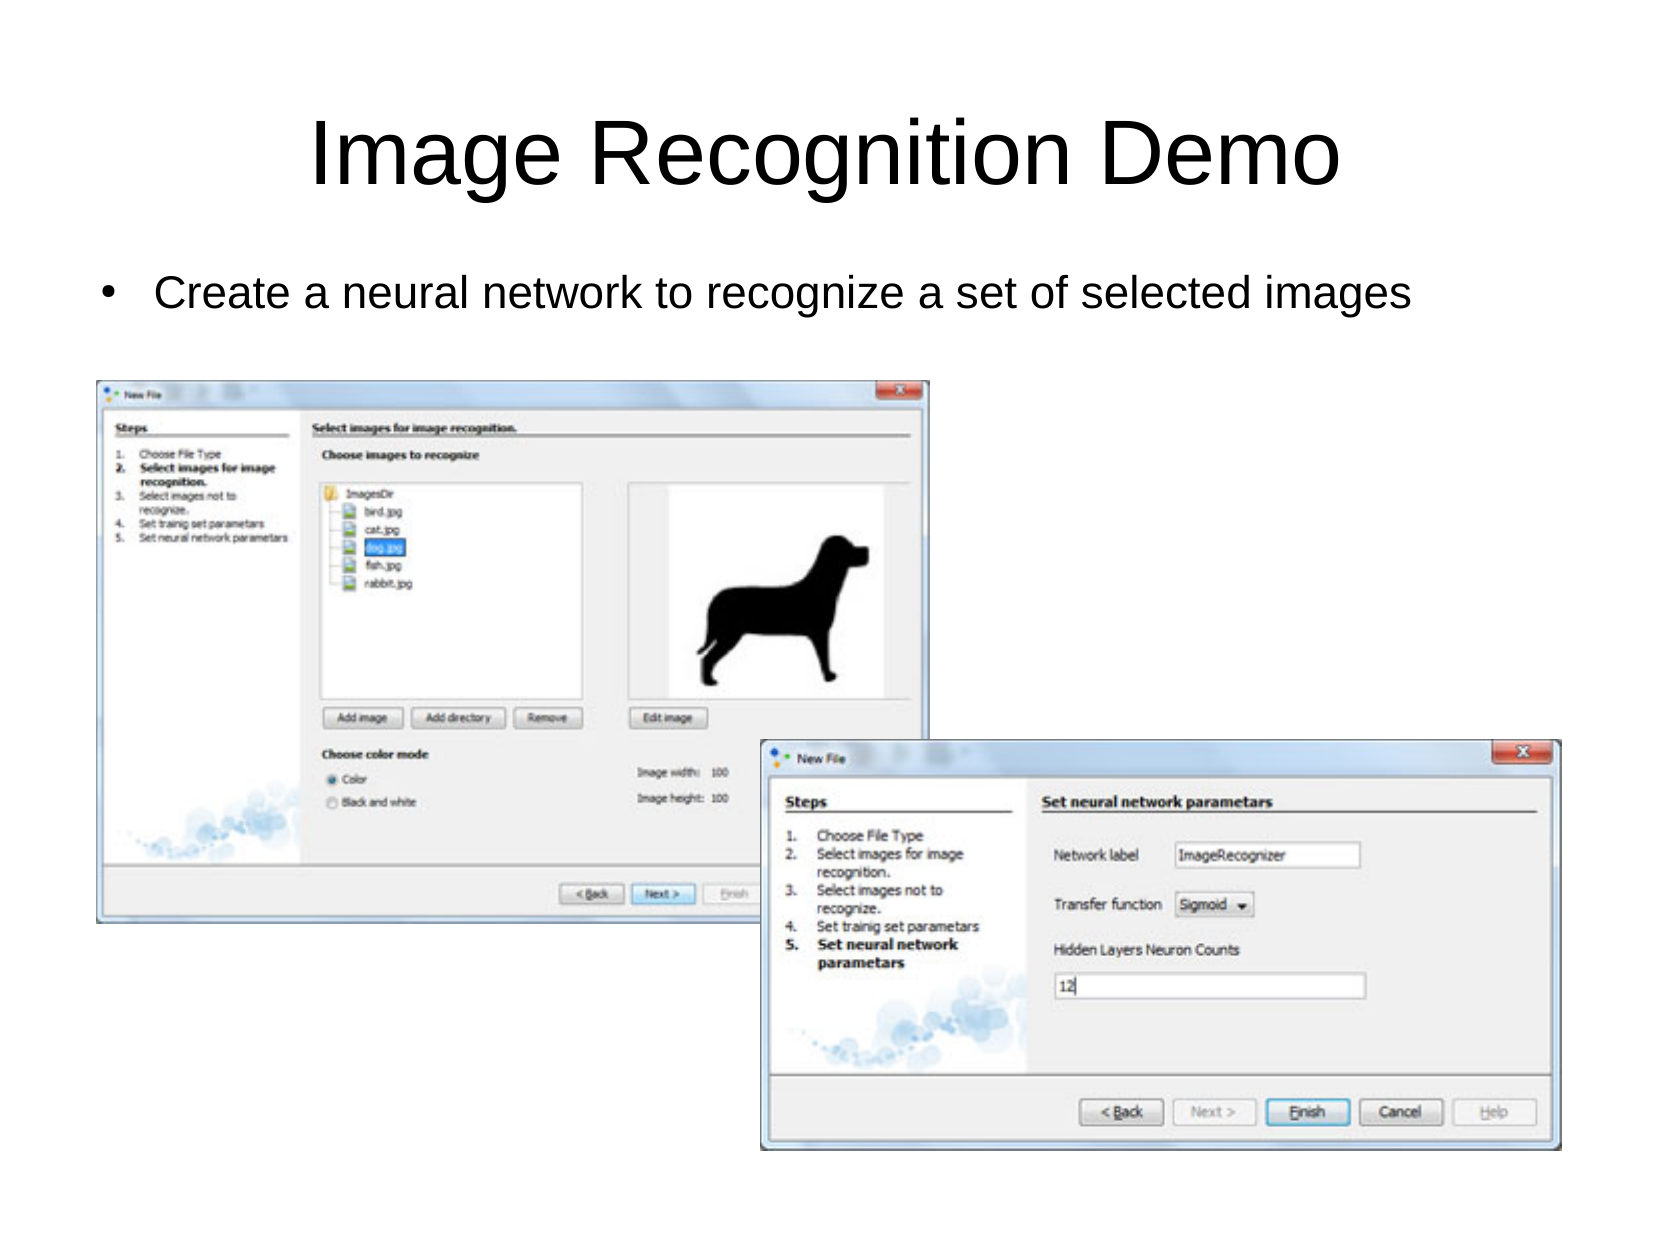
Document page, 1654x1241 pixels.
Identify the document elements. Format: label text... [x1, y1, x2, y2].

picture [96, 380, 1562, 1151]
title Image Recognition Demo [82, 49, 1571, 257]
list Create a neural network to recognize a set of selected images [82, 266, 1571, 336]
